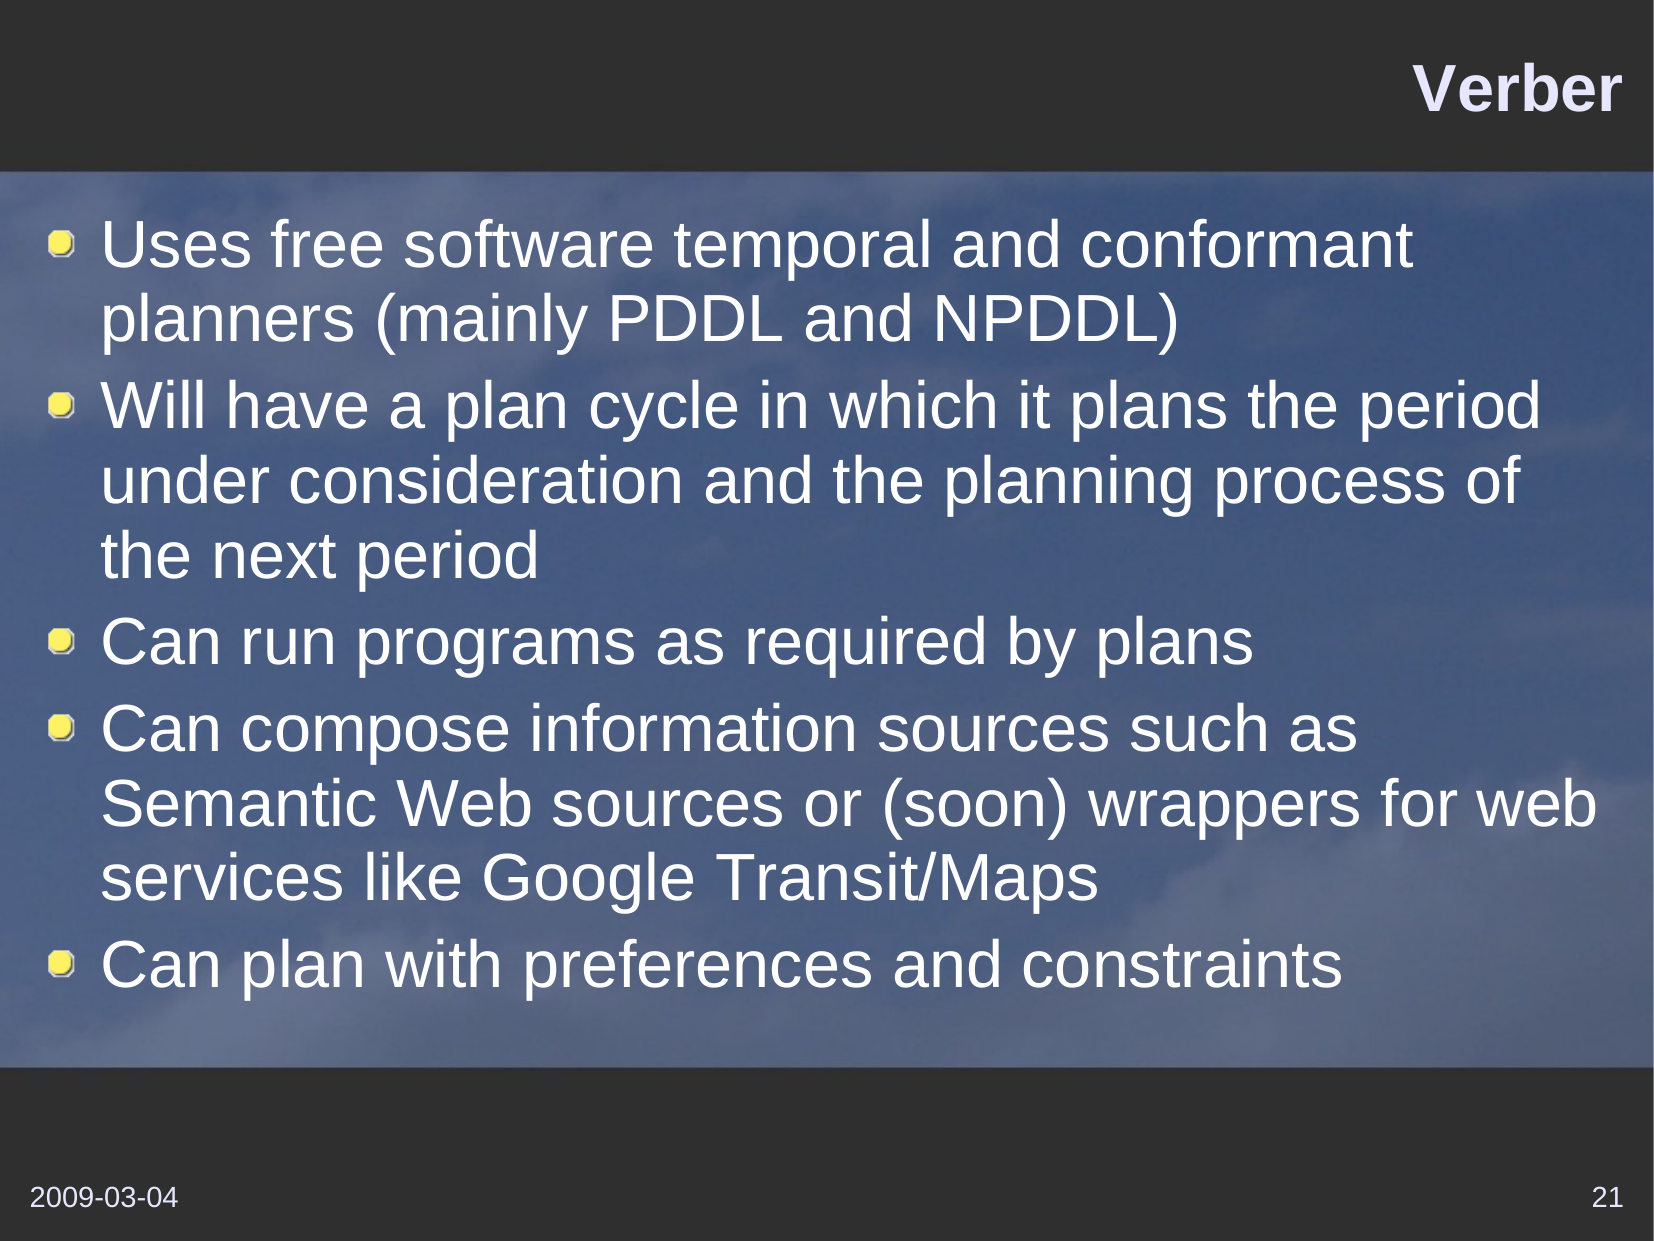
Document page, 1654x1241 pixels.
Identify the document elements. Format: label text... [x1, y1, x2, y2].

list Uses free software temporal and conformant planners (mainly PDDL and NPDDL) Will have a plan cycle in which it plans the period under consideration and the planning process of the next period Can run programs as required by plans Can compose information sources such as Semantic Web sources or (soon) wrappers for web services like Google Transit/Maps Can plan with preferences and constraints [29, 206, 1625, 1019]
title Verber [29, 29, 1625, 148]
picture [0, 0, 1654, 1241]
